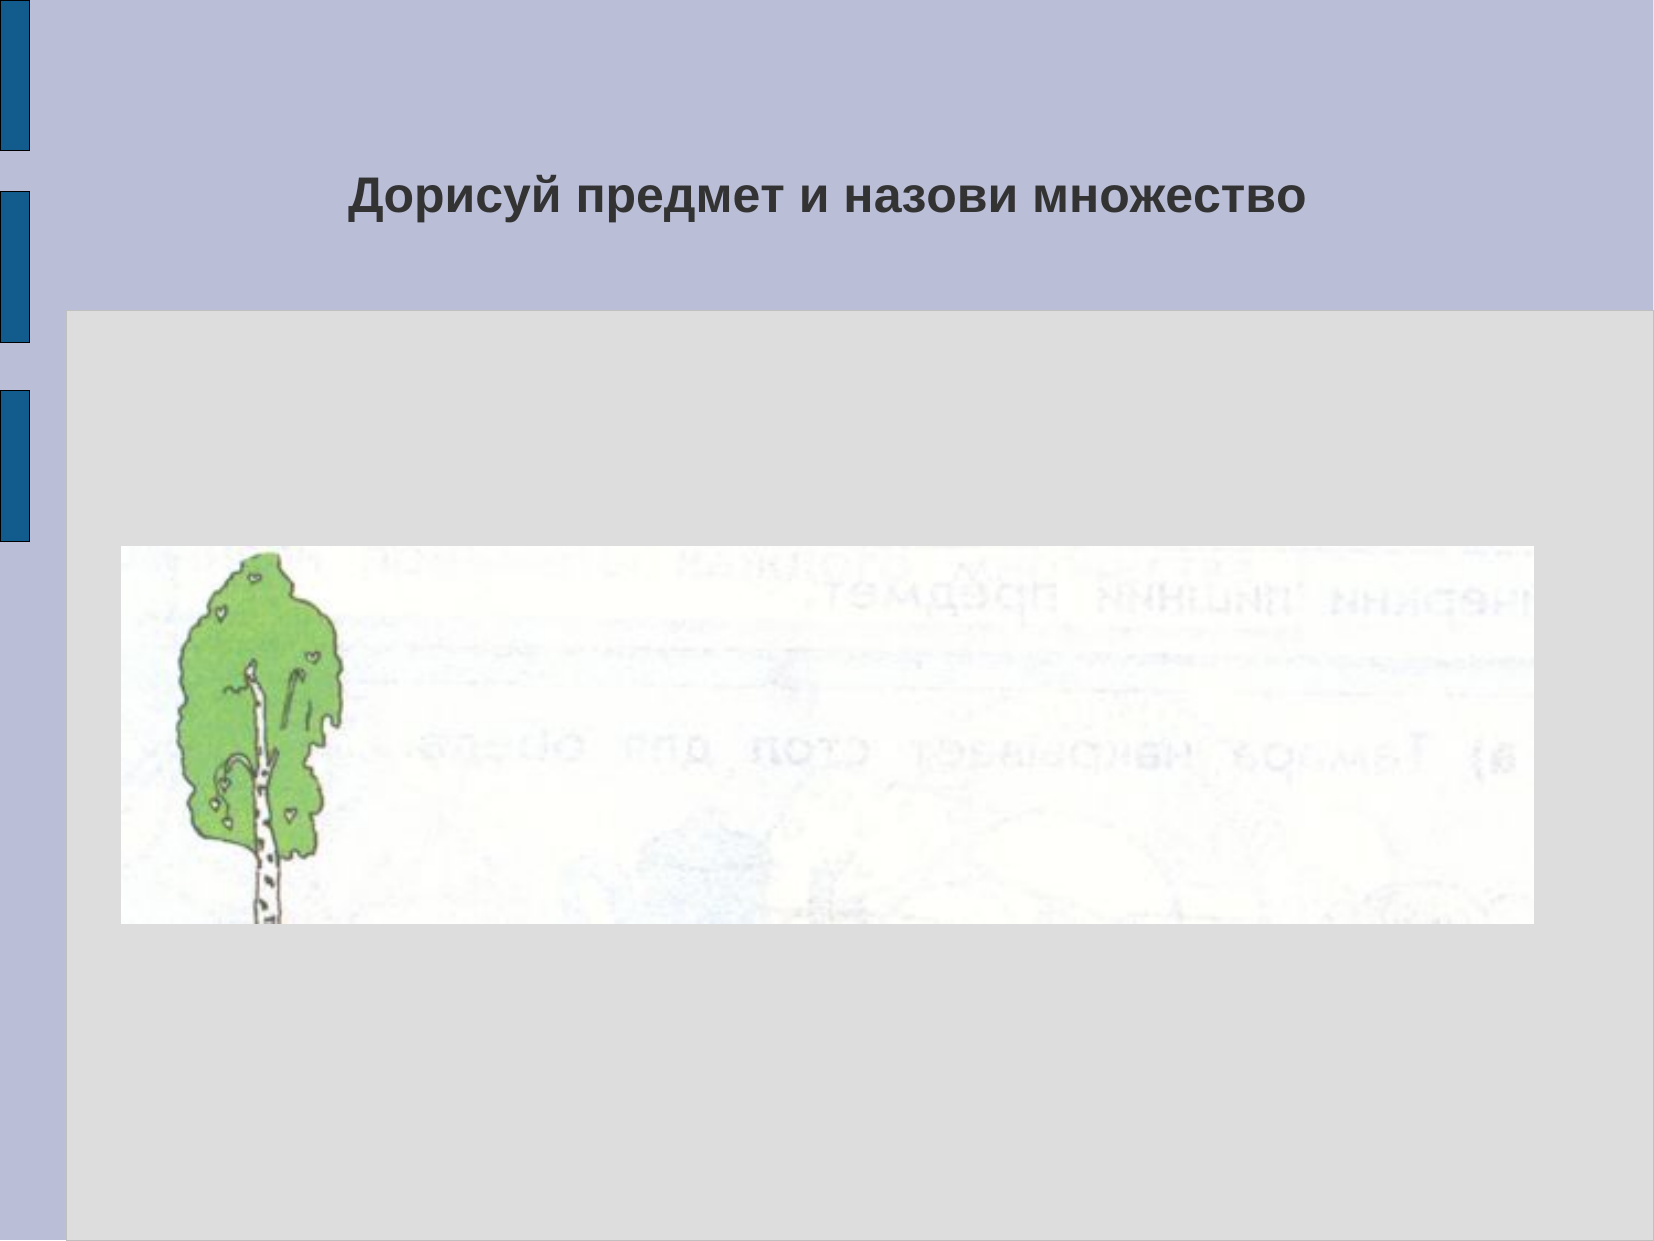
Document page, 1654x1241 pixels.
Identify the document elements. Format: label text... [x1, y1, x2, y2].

title Дорисуй предмет и назови множество [121, 91, 1534, 299]
picture [121, 546, 1534, 925]
